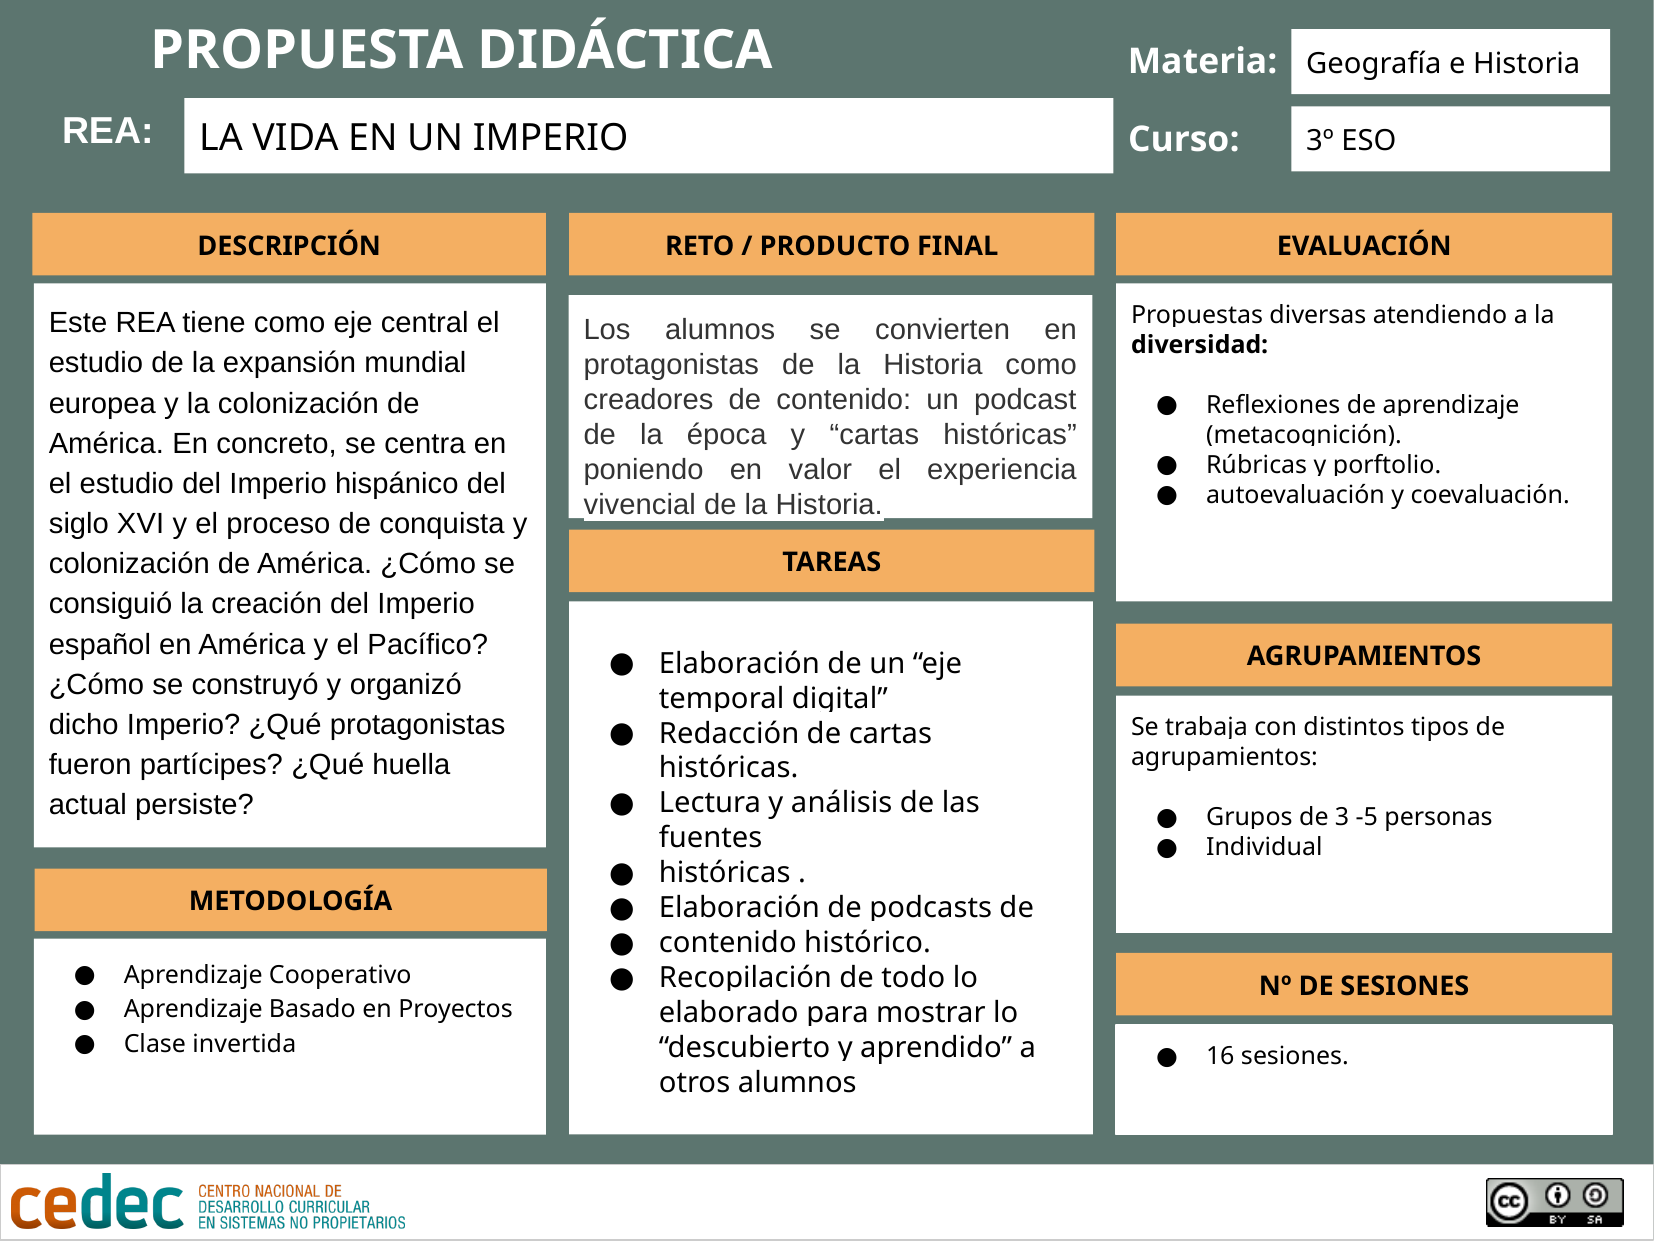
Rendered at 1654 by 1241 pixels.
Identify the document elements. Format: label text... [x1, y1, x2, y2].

text_box Los alumnos se convierten en protagonistas de la Historia como creadores de contenido: un podcast de la época y “cartas históricas” poniendo en valor el experiencia vivencial de la Historia. [568, 295, 1093, 519]
text_box RETO / PRODUCTO FINAL [569, 212, 1095, 276]
text_box DESCRIPCIÓN [32, 212, 546, 276]
text_box REA: [47, 98, 184, 162]
text_box Elaboración de un “eje temporal digital” Redacción de cartas históricas. Lectura y análisis de las fuentes históricas . Elaboración de podcasts de contenido histórico. Recopilación de todo lo elaborado para mostrar lo “descubierto y aprendido” a otros alumnos [569, 601, 1093, 1135]
picture [11, 1173, 405, 1229]
text_box Geografía e Historia [1291, 29, 1611, 95]
text_box Materia: [1113, 30, 1291, 94]
text_box Curso: [1114, 109, 1303, 173]
text_box TAREAS [569, 529, 1095, 593]
text_box [0, 1164, 1654, 1241]
text_box LA VIDA EN UN IMPERIO [184, 98, 1114, 174]
text_box Aprendizaje Cooperativo Aprendizaje Basado en Proyectos Clase invertida [33, 938, 546, 1135]
text_box AGRUPAMIENTOS [1116, 623, 1613, 687]
text_box 3º ESO [1291, 106, 1611, 172]
text_box Propuestas diversas atendiendo a la diversidad: Reflexiones de aprendizaje (metacognición). Rúbricas y porftolio. autoevaluación y coevaluación. [1116, 283, 1613, 602]
text_box Se trabaja con distintos tipos de agrupamientos: Grupos de 3 -5 personas Individual [1116, 695, 1613, 933]
text_box METODOLOGÍA [34, 868, 547, 932]
text_box PROPUESTA DIDÁCTICA [135, 6, 798, 98]
text_box Este REA tiene como eje central el estudio de la expansión mundial europea y la colonización de América. En concreto, se centra en el estudio del Imperio hispánico del siglo XVI y el proceso de conquista y colonización de América. ¿Cómo se consiguió la creación del Imperio español en América y el Pacífico? ¿Cómo se construyó y organizó dicho Imperio? ¿Qué protagonistas fueron partícipes? ¿Qué huella actual persiste? [33, 283, 546, 848]
text_box Nº DE SESIONES [1116, 952, 1613, 1016]
text_box 16 sesiones. [1116, 1024, 1613, 1135]
picture [1486, 1178, 1624, 1227]
text_box EVALUACIÓN [1116, 212, 1613, 276]
